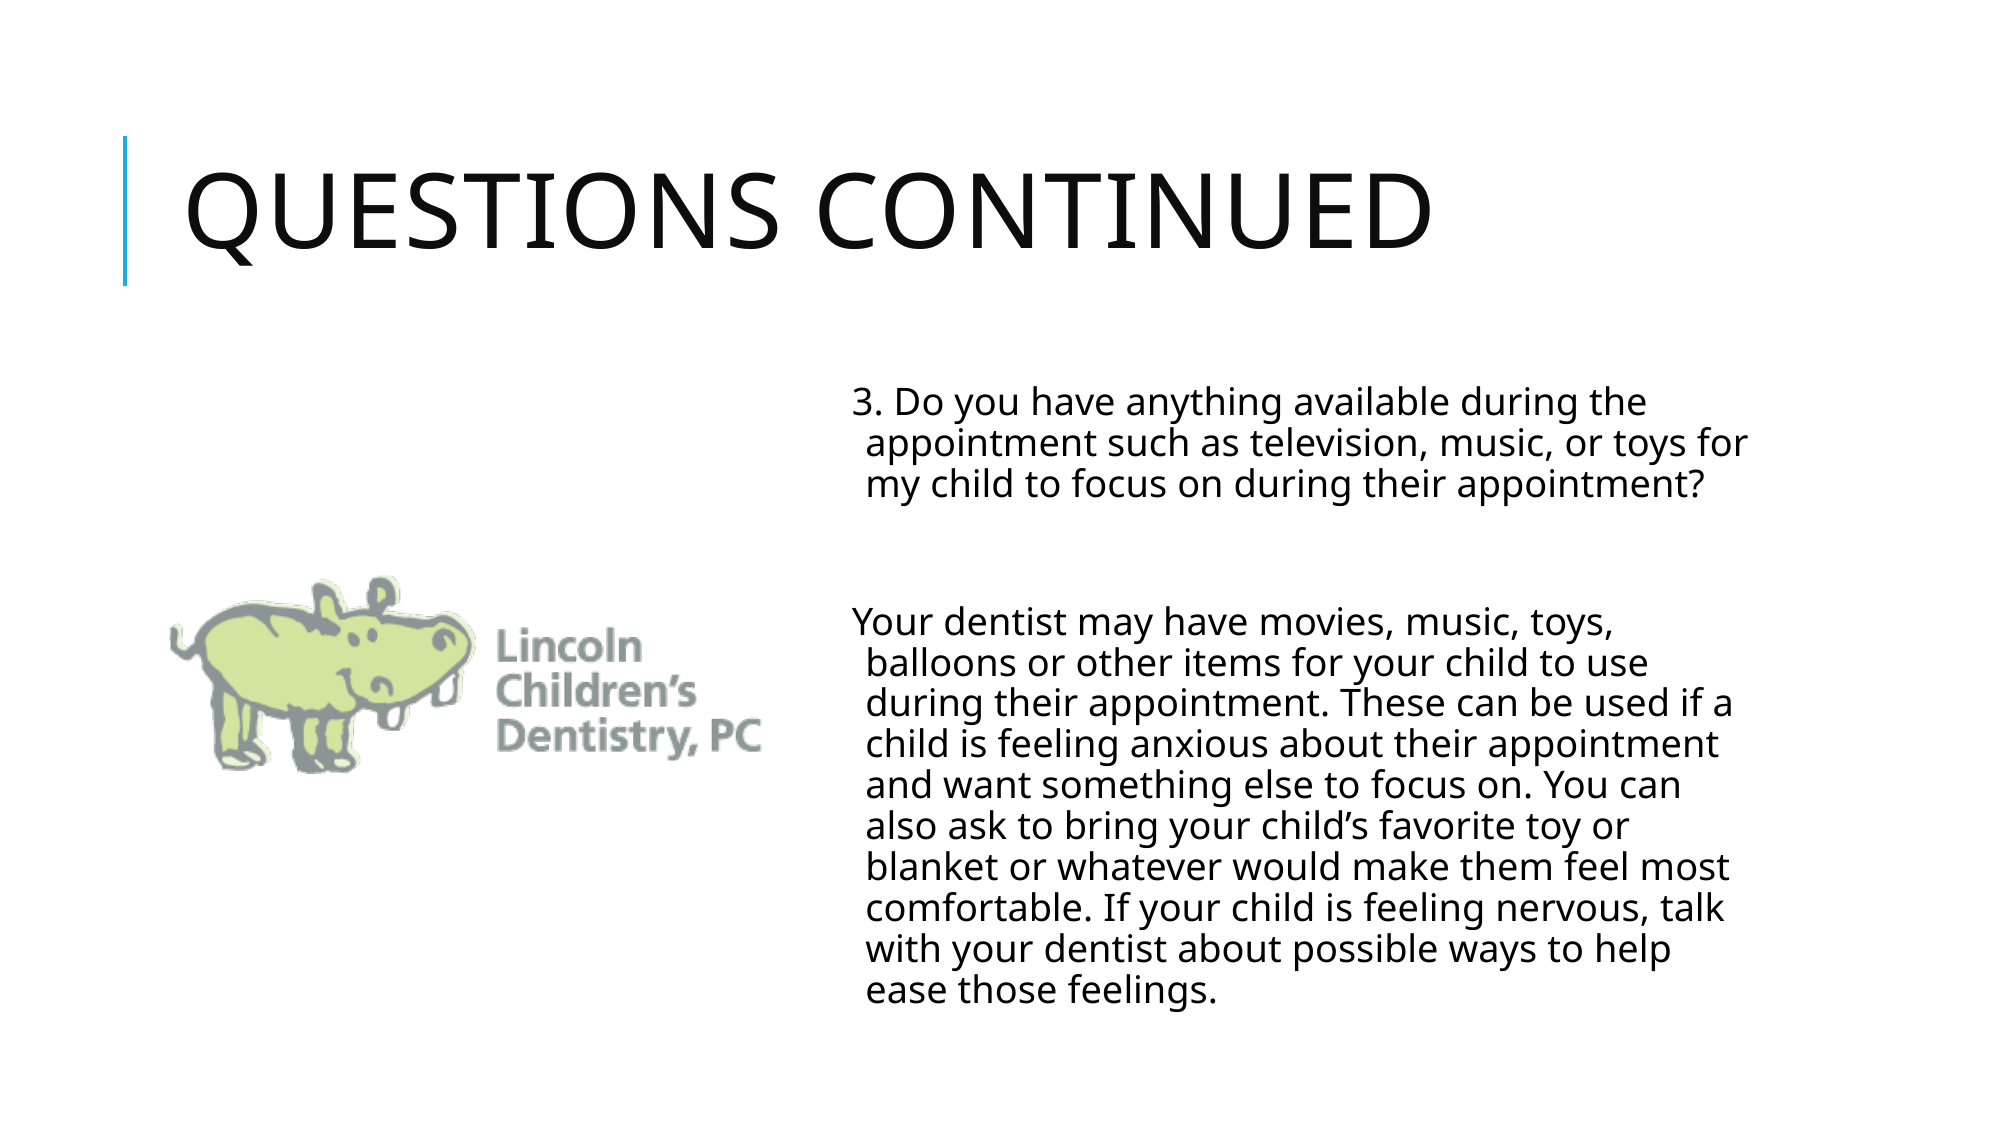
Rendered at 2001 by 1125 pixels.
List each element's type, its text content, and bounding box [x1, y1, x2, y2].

title Questions continued [168, 96, 1763, 343]
list 3. Do you have anything available during the appointment such as television, music, or toys for my child to focus on during their appointment? Your dentist may have movies, music, toys, balloons or other items for your child to use during their appointment. These can be used if a child is feeling anxious about their appointment and want something else to focus on. You can also ask to bring your child’s favorite toy or blanket or whatever would make them feel most comfortable. If your child is feeling nervous, talk with your dentist about possible ways to help ease those feelings. [830, 375, 1763, 1036]
picture [168, 575, 762, 774]
